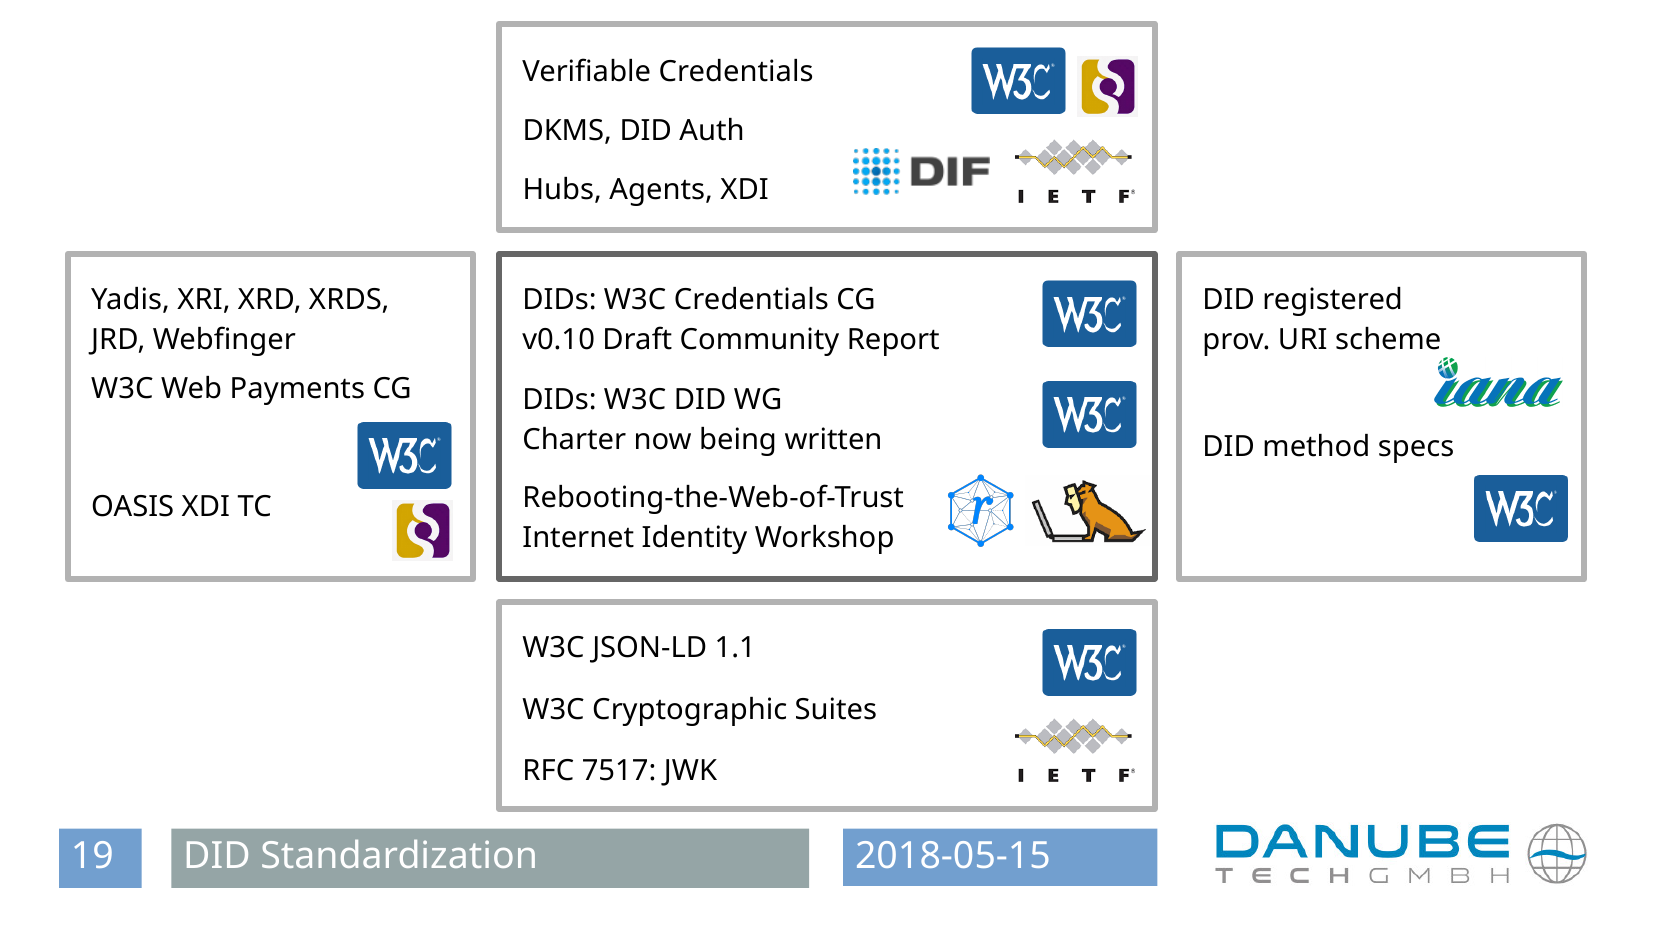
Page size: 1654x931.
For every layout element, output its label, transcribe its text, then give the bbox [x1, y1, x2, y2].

text_box Verifiable Credentials [507, 42, 850, 92]
picture [1025, 475, 1152, 547]
text_box OASIS XDI TC [76, 477, 461, 561]
text_box W3C Web Payments CG [76, 359, 461, 443]
picture [853, 148, 990, 195]
text_box DID method specs [1187, 418, 1486, 468]
picture [1015, 139, 1135, 203]
picture [347, 411, 462, 497]
text_box Yadis, XRI, XRD, XRDS, JRD, Webfinger [76, 270, 438, 355]
text_box RFC 7517: JWK [507, 741, 754, 792]
picture [961, 37, 1076, 122]
picture [1032, 370, 1147, 456]
picture [1206, 814, 1595, 892]
text_box DID registered prov. URI scheme [1187, 270, 1473, 355]
picture [1032, 618, 1147, 704]
text_box W3C JSON-LD 1.1 [507, 619, 792, 669]
text_box Hubs, Agents, XDI [507, 161, 802, 211]
picture [1077, 56, 1138, 117]
text_box W3C Cryptographic Suites [507, 680, 922, 730]
picture [944, 472, 1016, 549]
text_box DIDs: W3C Credentials CG v0.10 Draft Community Report [507, 270, 988, 355]
picture [1032, 270, 1147, 355]
picture [1434, 357, 1563, 407]
picture [1015, 718, 1135, 782]
text_box DIDs: W3C DID WG Charter now being written [507, 371, 922, 455]
picture [1463, 464, 1579, 550]
text_box Rebooting-the-Web-of-Trust Internet Identity Workshop [507, 468, 934, 553]
text_box DKMS, DID Auth [507, 101, 773, 161]
